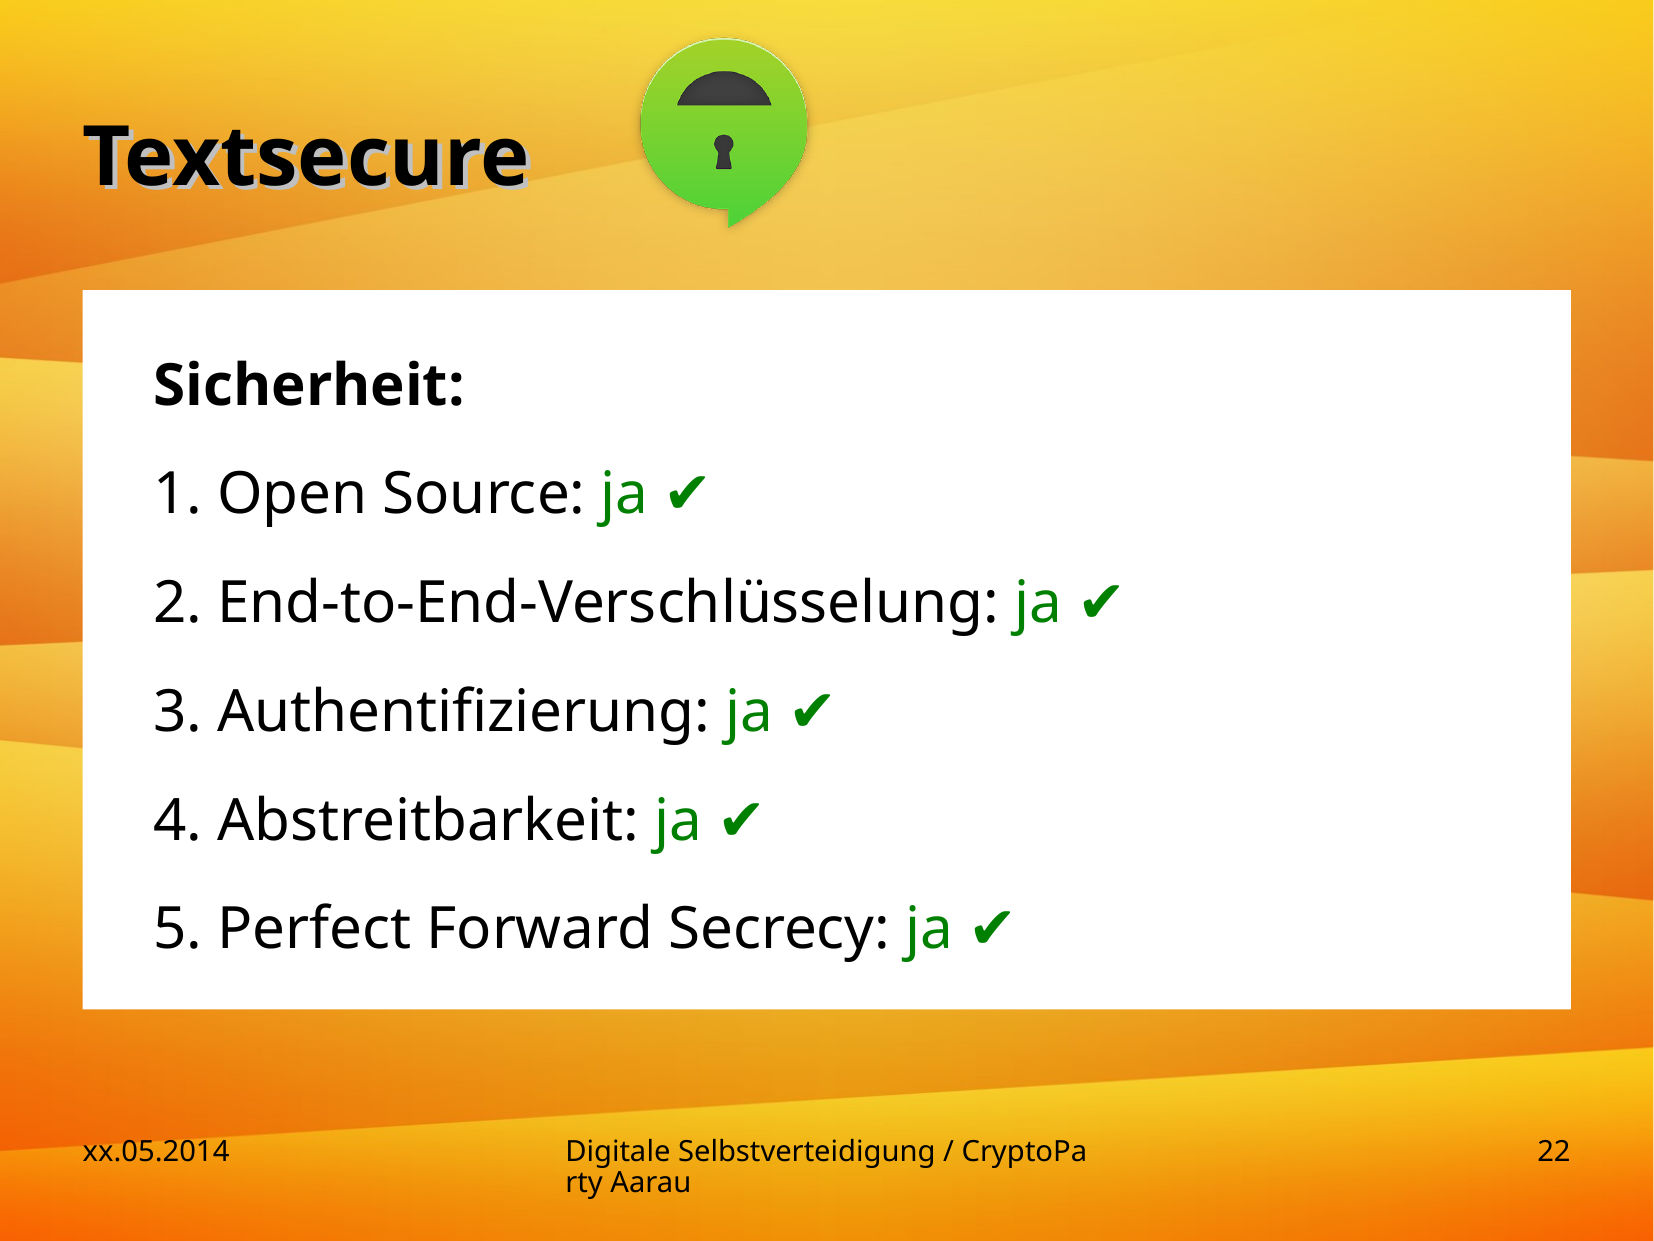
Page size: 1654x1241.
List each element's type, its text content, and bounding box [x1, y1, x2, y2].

picture [0, 0, 1654, 1241]
title Textsecure [82, 49, 1571, 257]
list Sicherheit: 1. Open Source: ja ✔ 2. End-to-End-Verschlüsselung: ja ✔ 3. Authentifizierung: ja ✔ 4. Abstreitbarkeit: ja ✔ 5. Perfect Forward Secrecy: ja ✔ [82, 290, 1571, 1010]
